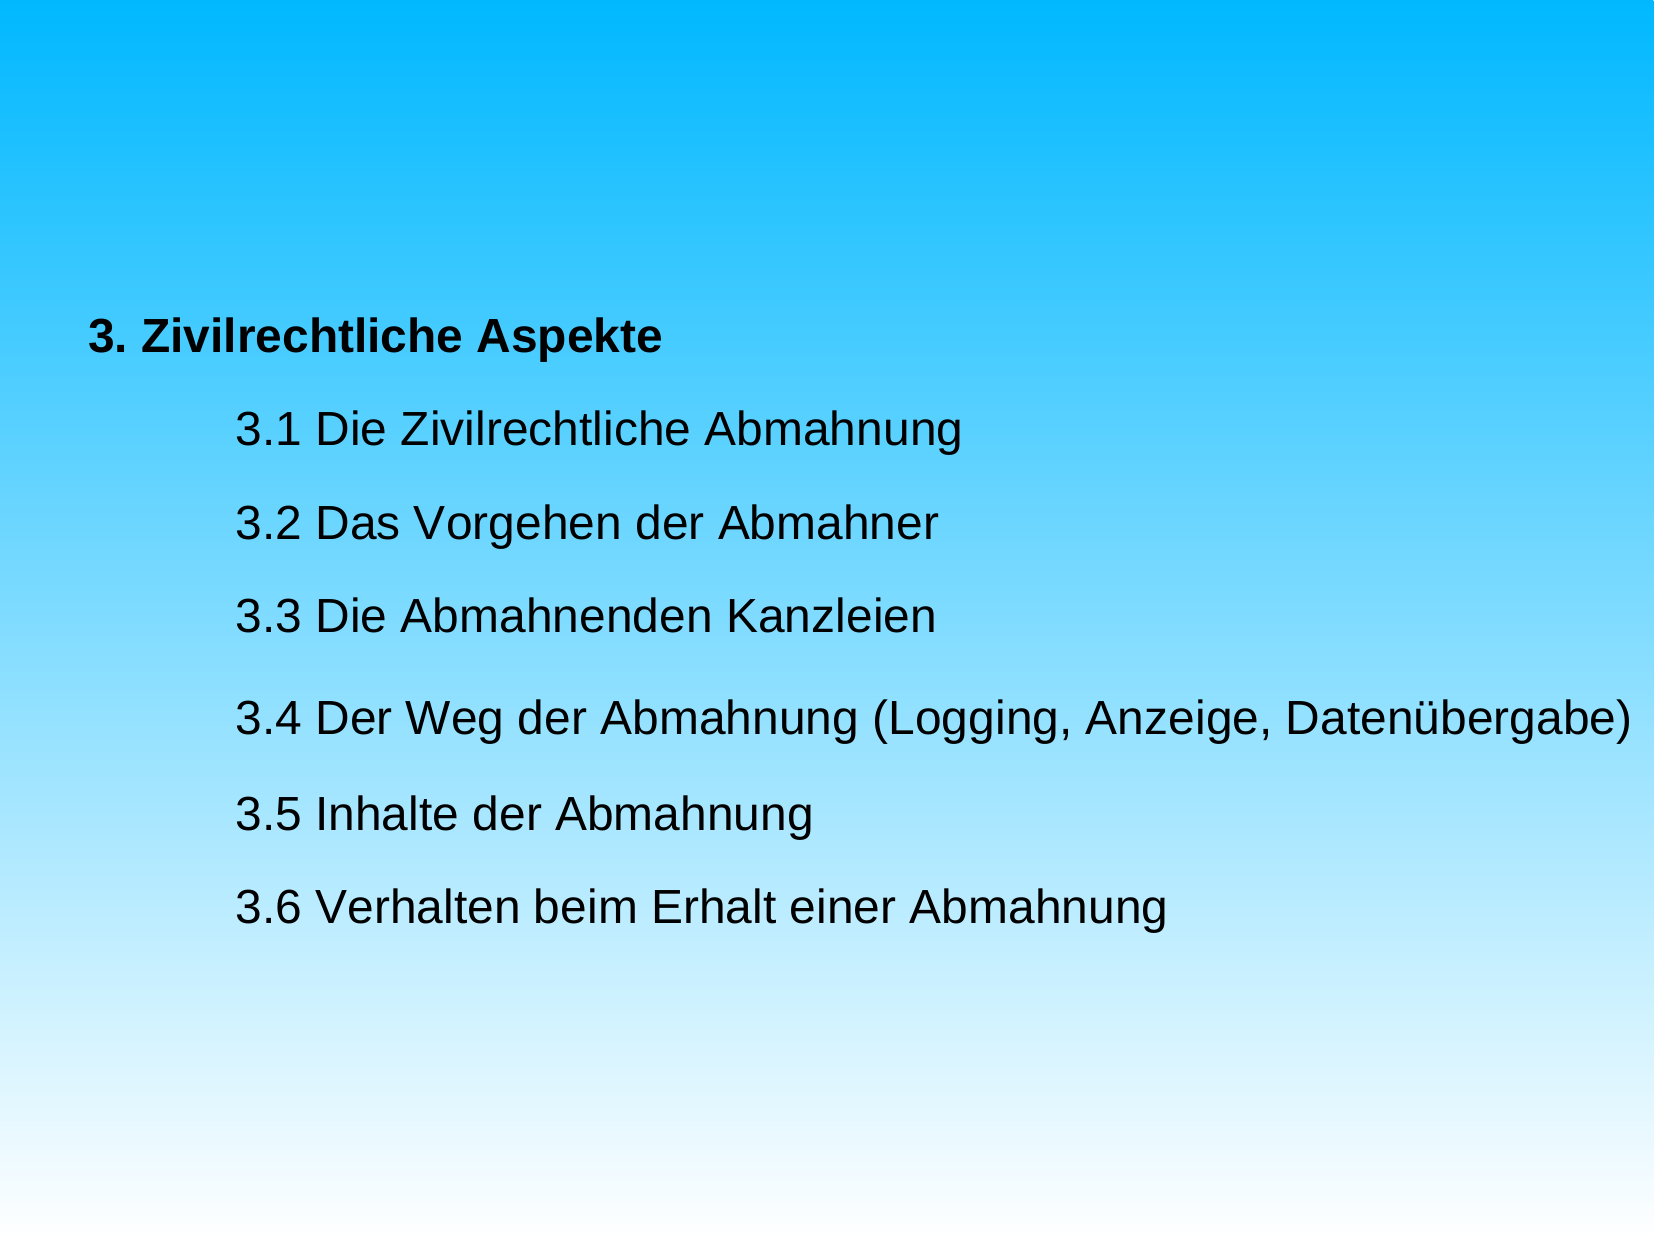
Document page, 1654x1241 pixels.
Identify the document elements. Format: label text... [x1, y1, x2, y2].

text_box 3. Zivilrechtliche Aspekte 3.1 Die Zivilrechtliche Abmahnung 3.2 Das Vorgehen der Abmahner 3.3 Die Abmahnenden Kanzleien 3.4 Der Weg der Abmahnung (Logging, Anzeige, Datenübergabe)‏ 3.5 Inhalte der Abmahnung 3.6 Verhalten beim Erhalt einer Abmahnung [0, 307, 1654, 933]
